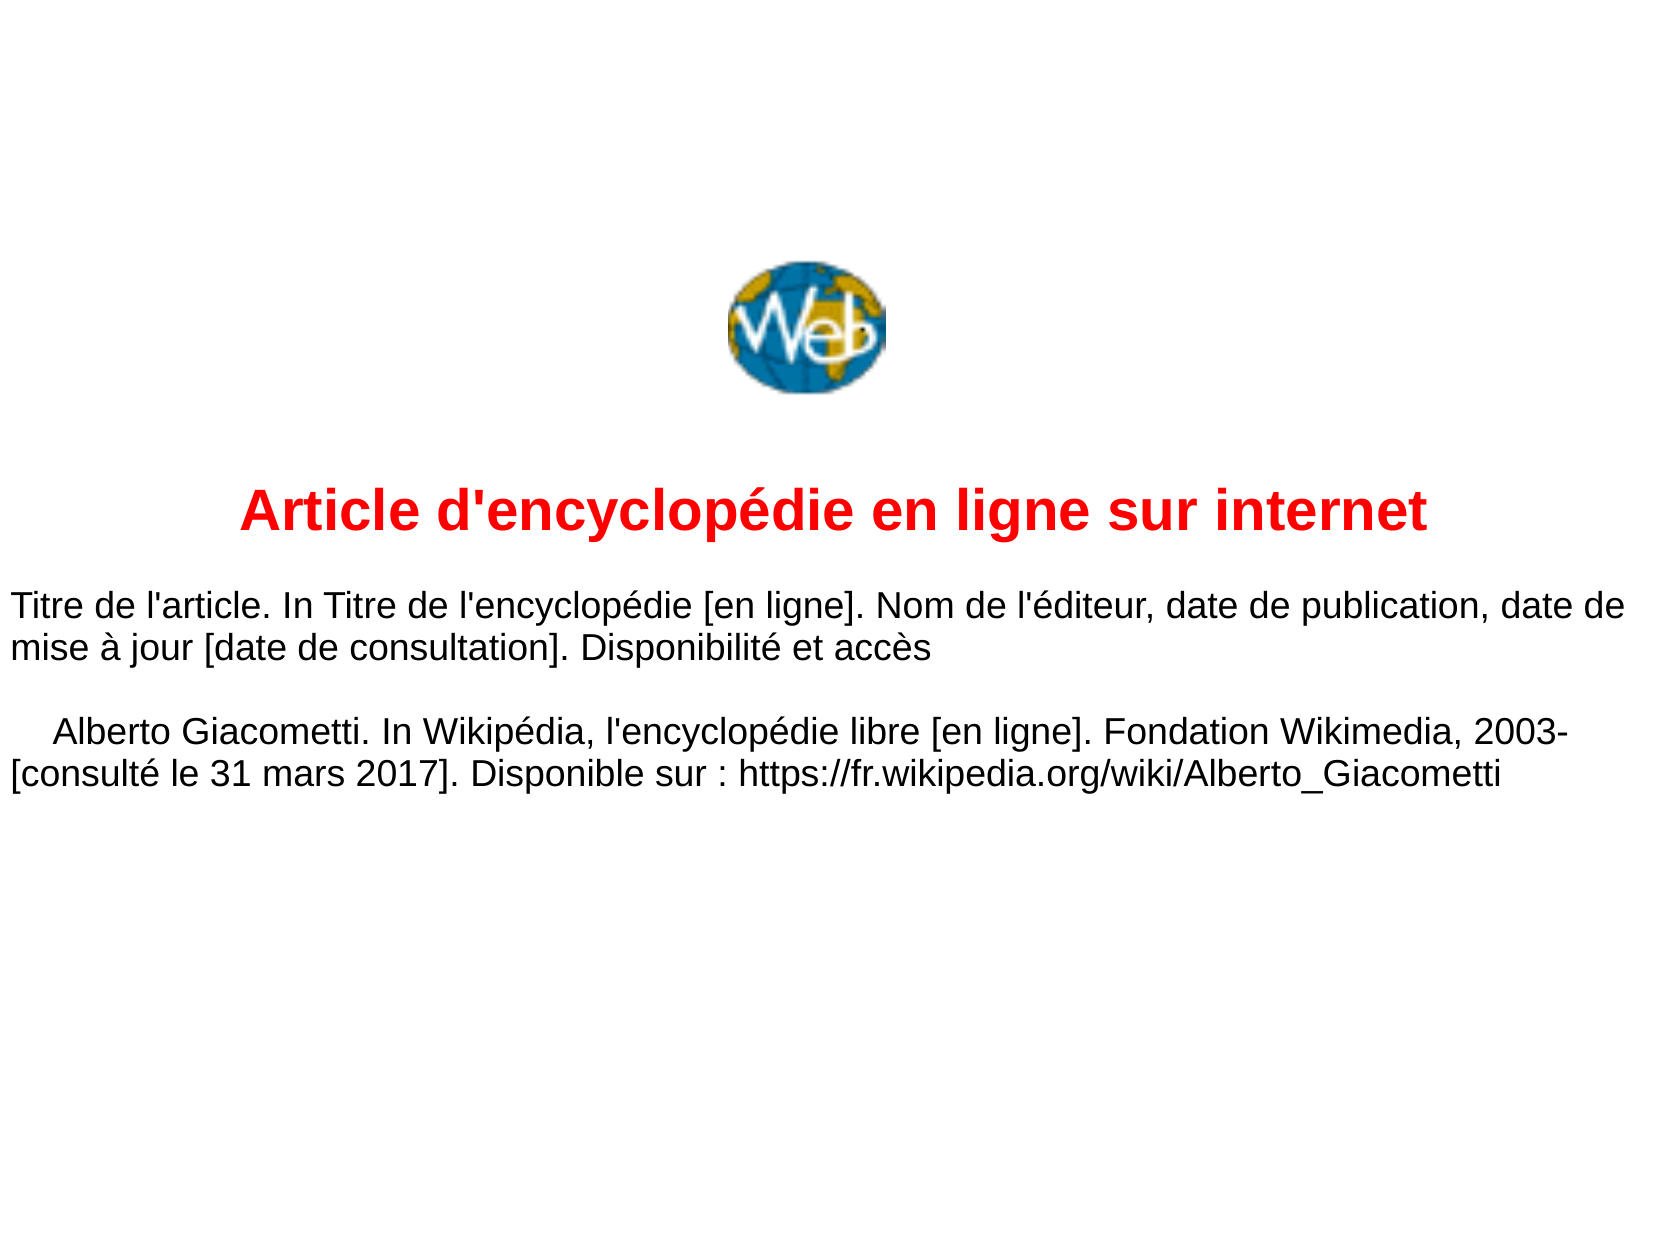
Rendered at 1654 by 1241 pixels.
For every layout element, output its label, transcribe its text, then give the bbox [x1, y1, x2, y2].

picture [728, 256, 886, 402]
text_box Article d'encyclopédie en ligne sur internet Titre de l'article. In Titre de l'encyclopédie [en ligne]. Nom de l'éditeur, date de publication, date de mise à jour [date de consultation]. Disponibilité et accès Alberto Giacometti. In Wikipédia, l'encyclopédie libre [en ligne]. Fondation Wikimedia, 2003- [consulté le 31 mars 2017]. Disponible sur : https://fr.wikipedia.org/wiki/Alberto_Giacometti [0, 470, 1654, 804]
